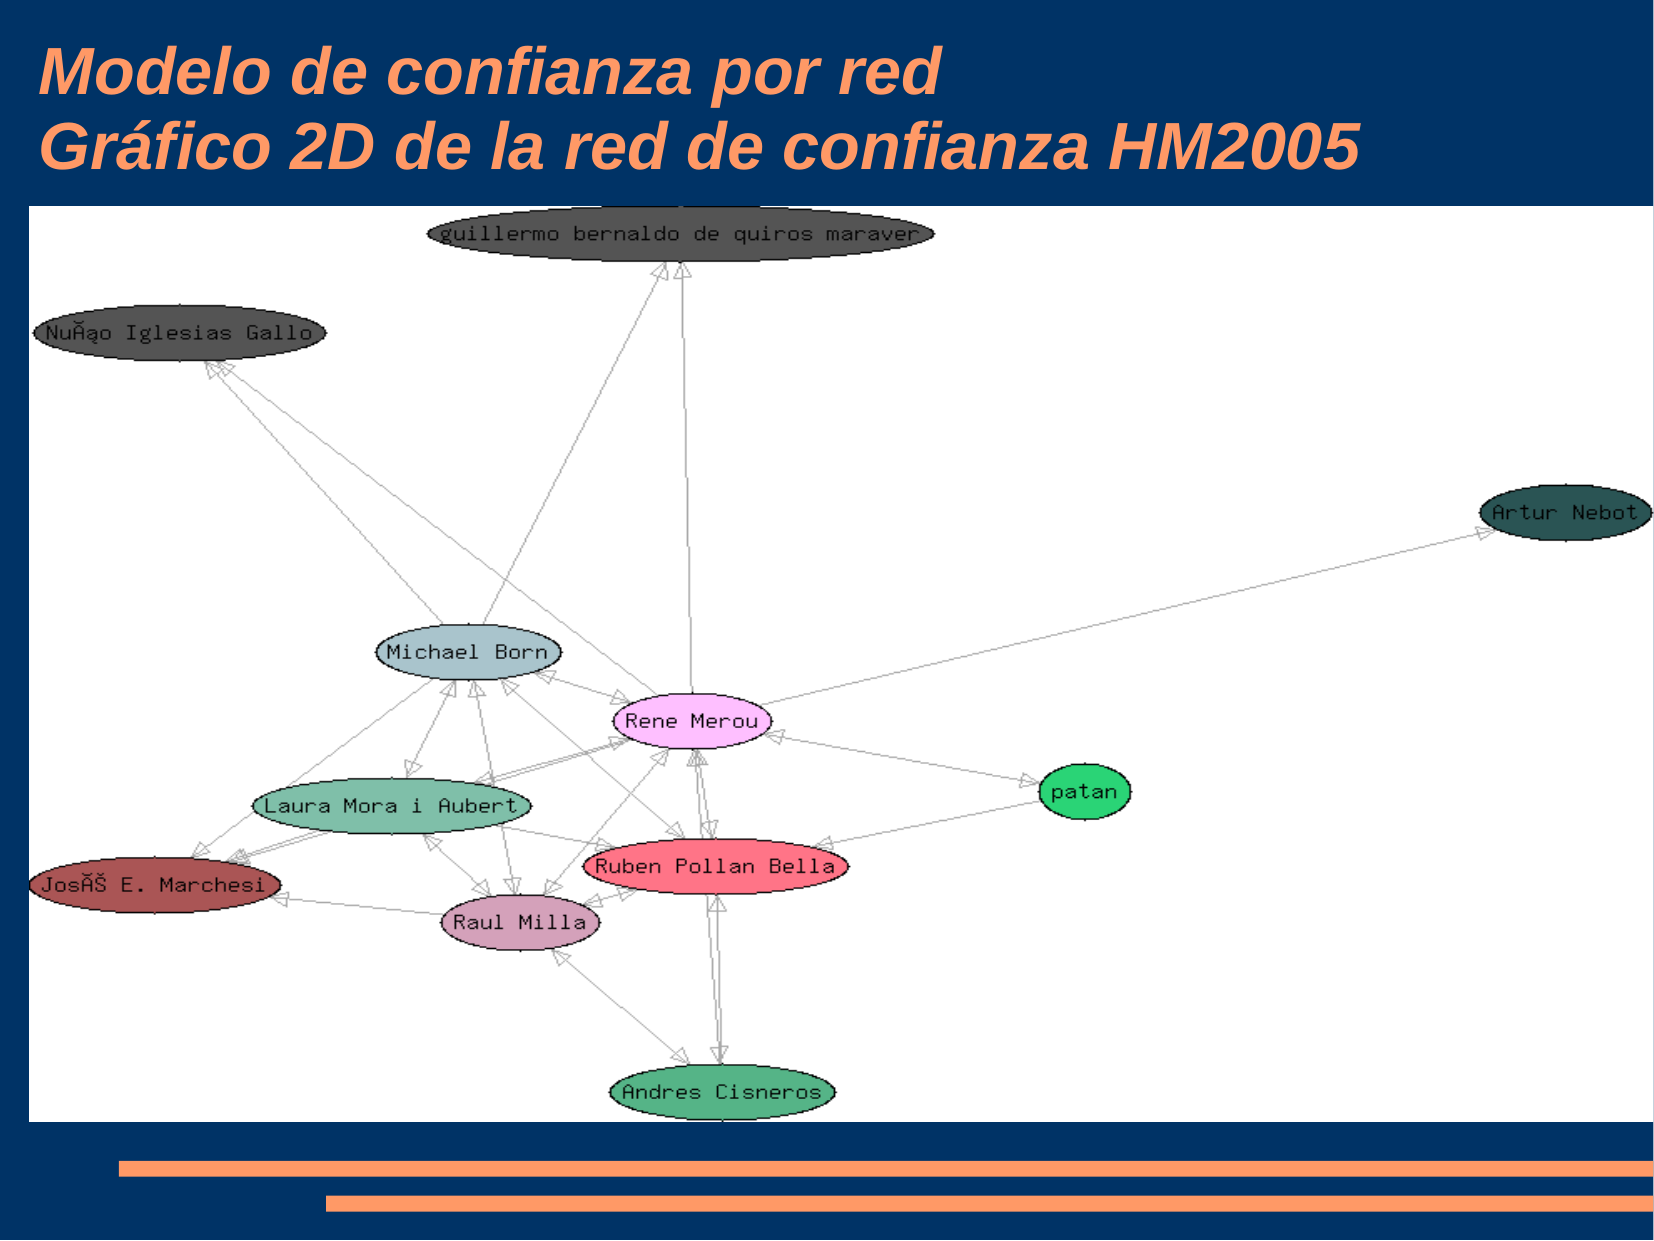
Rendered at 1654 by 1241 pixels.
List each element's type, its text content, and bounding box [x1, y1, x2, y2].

title Modelo de confianza por red Gráfico 2D de la red de confianza HM2005 [0, 5, 1625, 213]
picture [29, 206, 1654, 1123]
